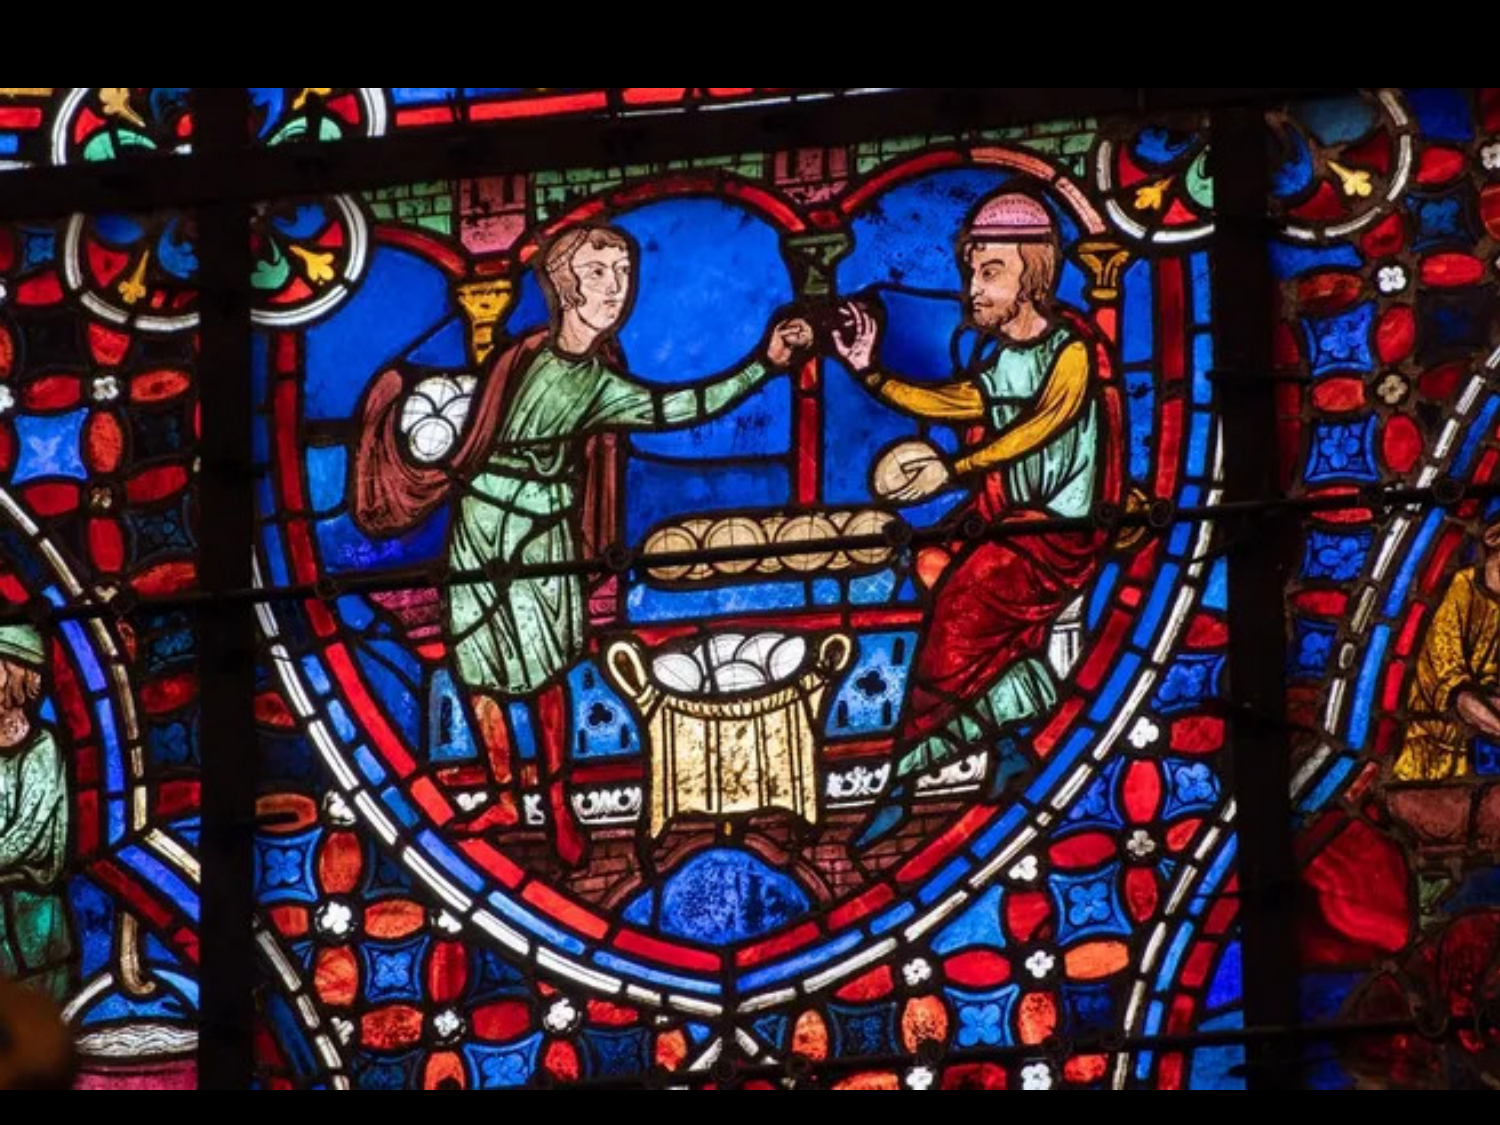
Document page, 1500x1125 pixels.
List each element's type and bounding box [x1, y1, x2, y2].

picture [0, 88, 1500, 1090]
